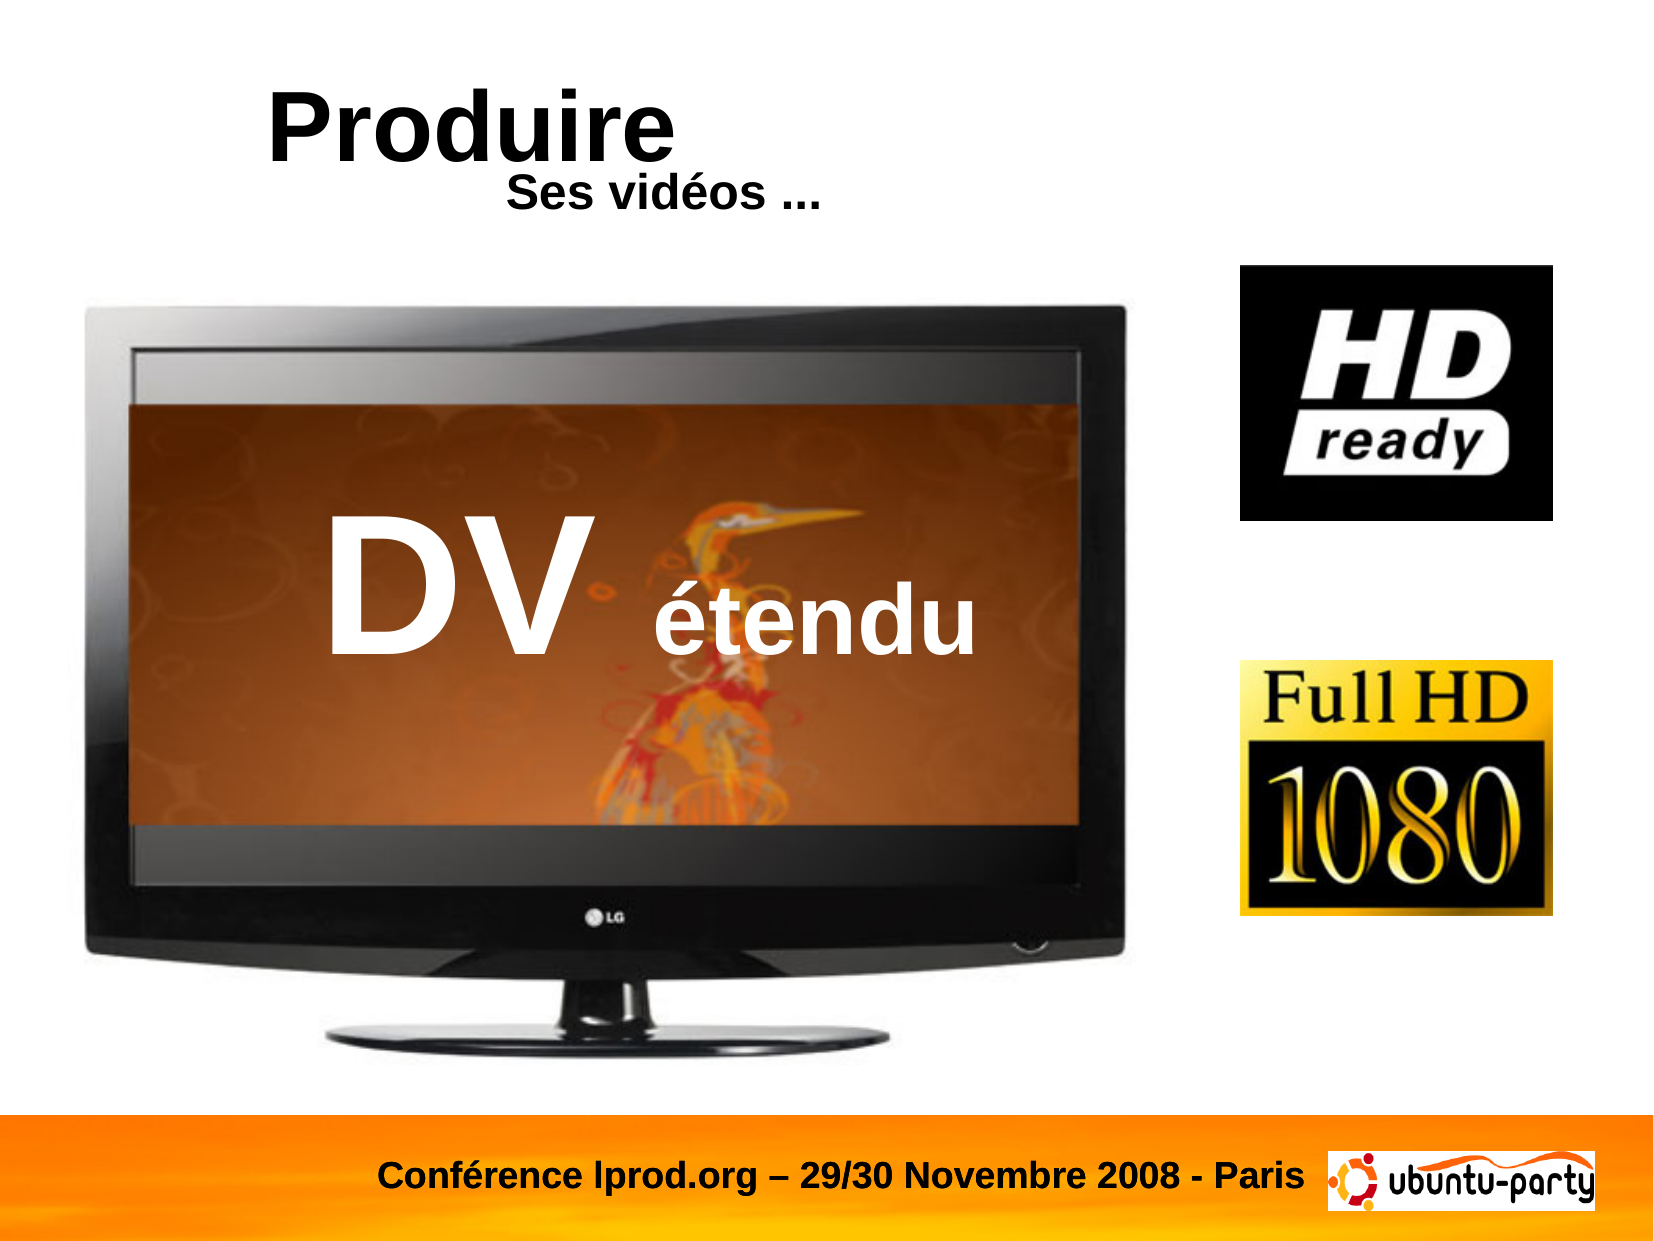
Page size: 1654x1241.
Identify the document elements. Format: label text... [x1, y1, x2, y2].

text_box Produire [59, 63, 886, 207]
text_box Ses vidéos ... [118, 156, 1211, 237]
picture [2, 265, 1211, 1100]
text_box DV étendu [295, 465, 1004, 739]
picture [0, 1115, 1654, 1241]
picture [1240, 265, 1553, 521]
picture [1240, 660, 1553, 916]
text_box Conférence lprod.org – 29/30 Novembre 2008 - Paris [295, 1147, 1388, 1211]
